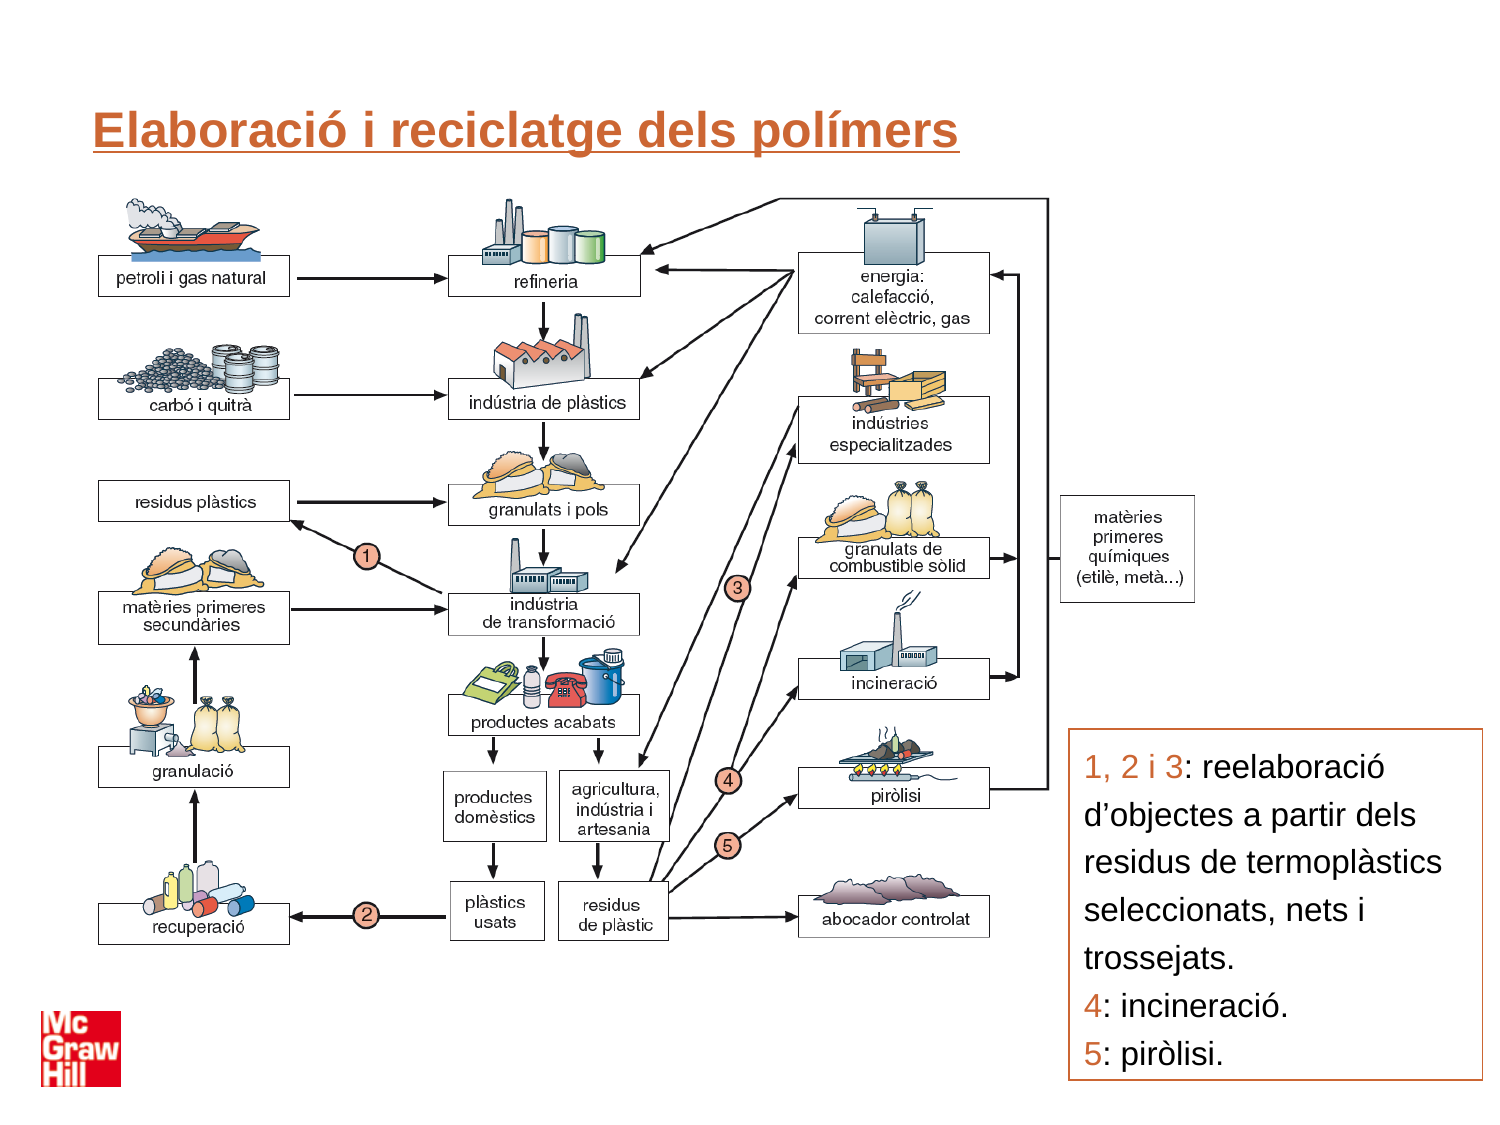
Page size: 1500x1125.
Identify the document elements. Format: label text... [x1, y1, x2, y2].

text_box 1, 2 i 3: reelaboració d’objectes a partir dels residus de termoplàstics seleccionats, nets i trossejats. 4: incineració. 5: piròlisi. [1069, 729, 1483, 1080]
chart [41, 1011, 121, 1087]
text_box Elaboració i reciclatge dels polímers [78, 90, 1483, 166]
picture [79, 183, 1209, 953]
